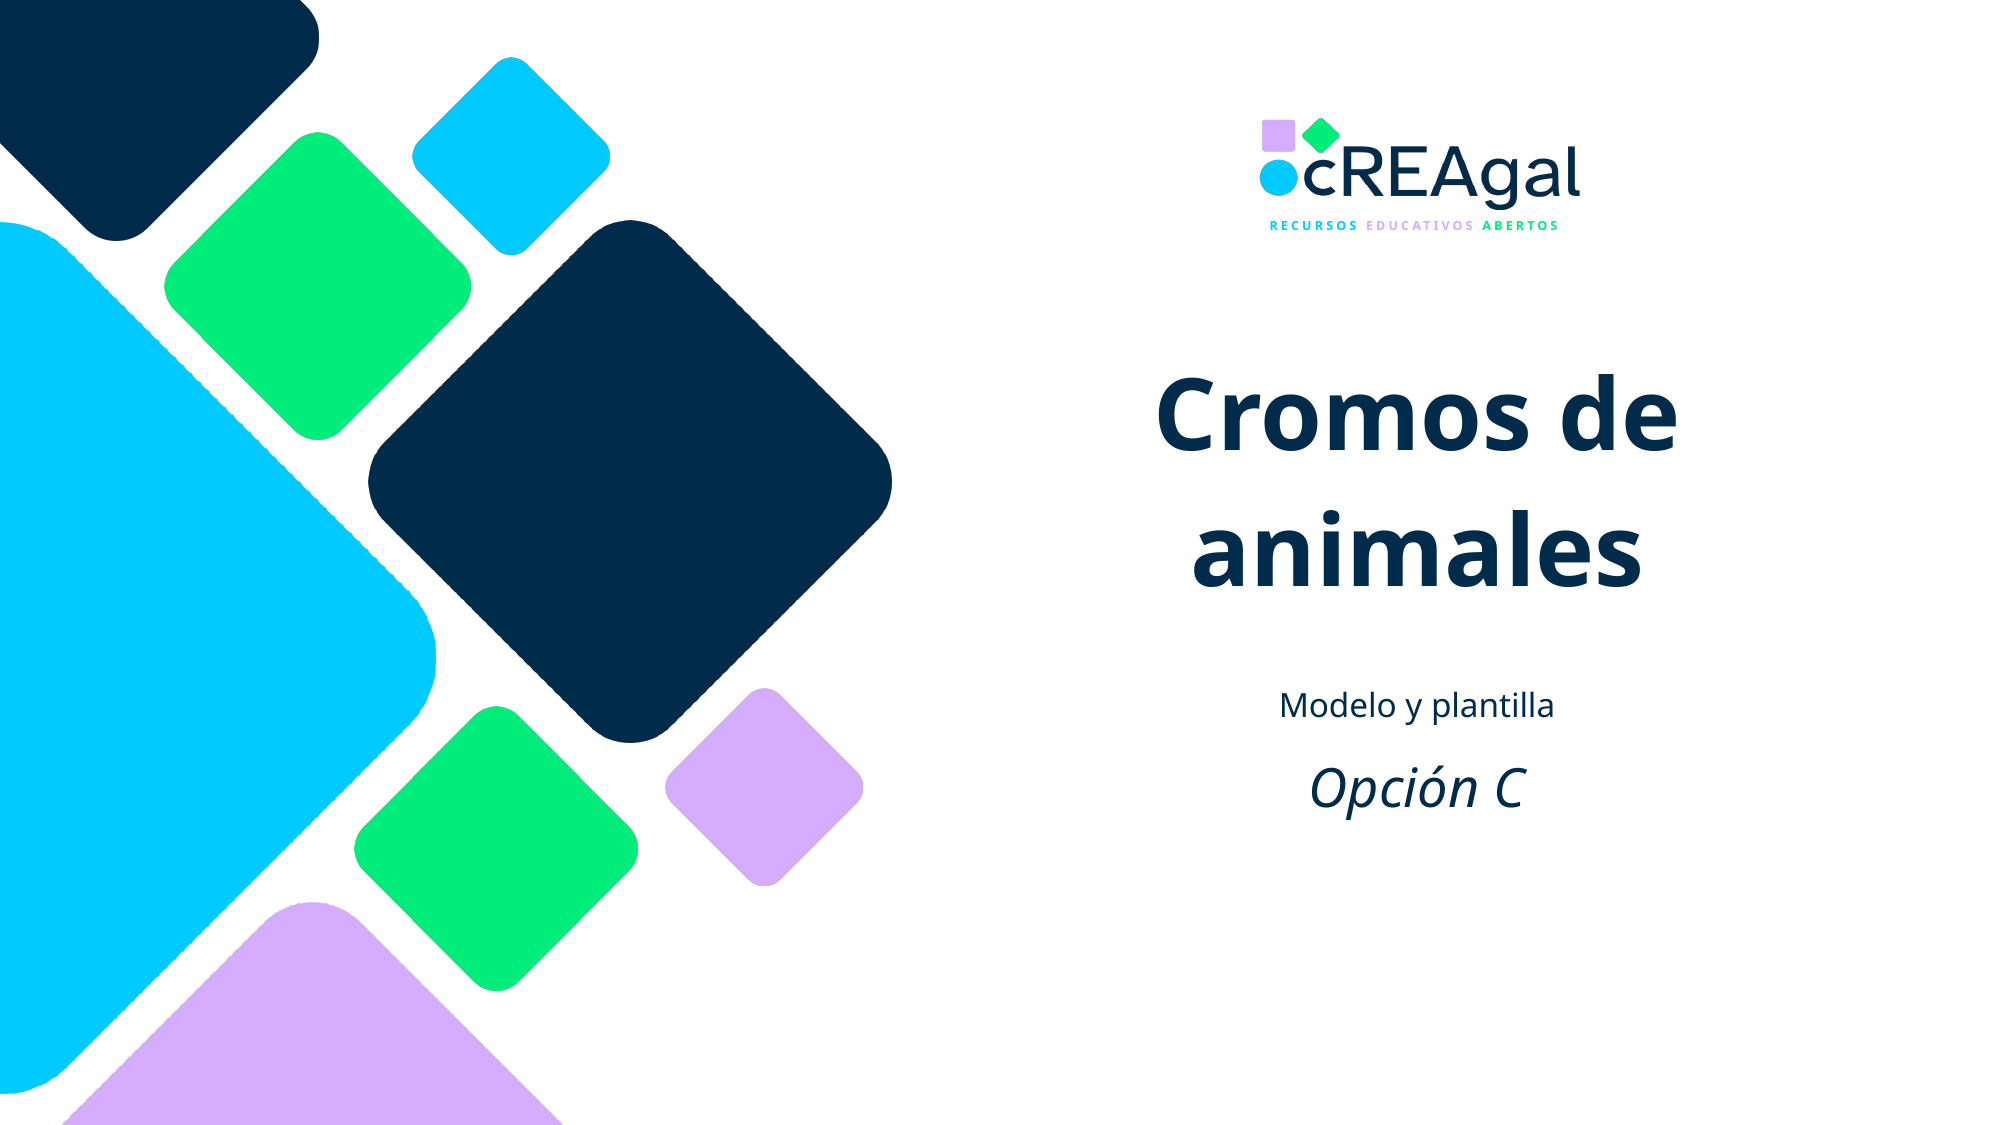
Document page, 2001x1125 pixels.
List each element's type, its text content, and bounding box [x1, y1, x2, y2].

title Cromos de animales [974, 309, 1861, 649]
picture [1259, 118, 1580, 210]
picture [0, 0, 892, 1125]
list Modelo y plantilla Opción C [974, 649, 1861, 857]
picture [515, 57, 610, 149]
